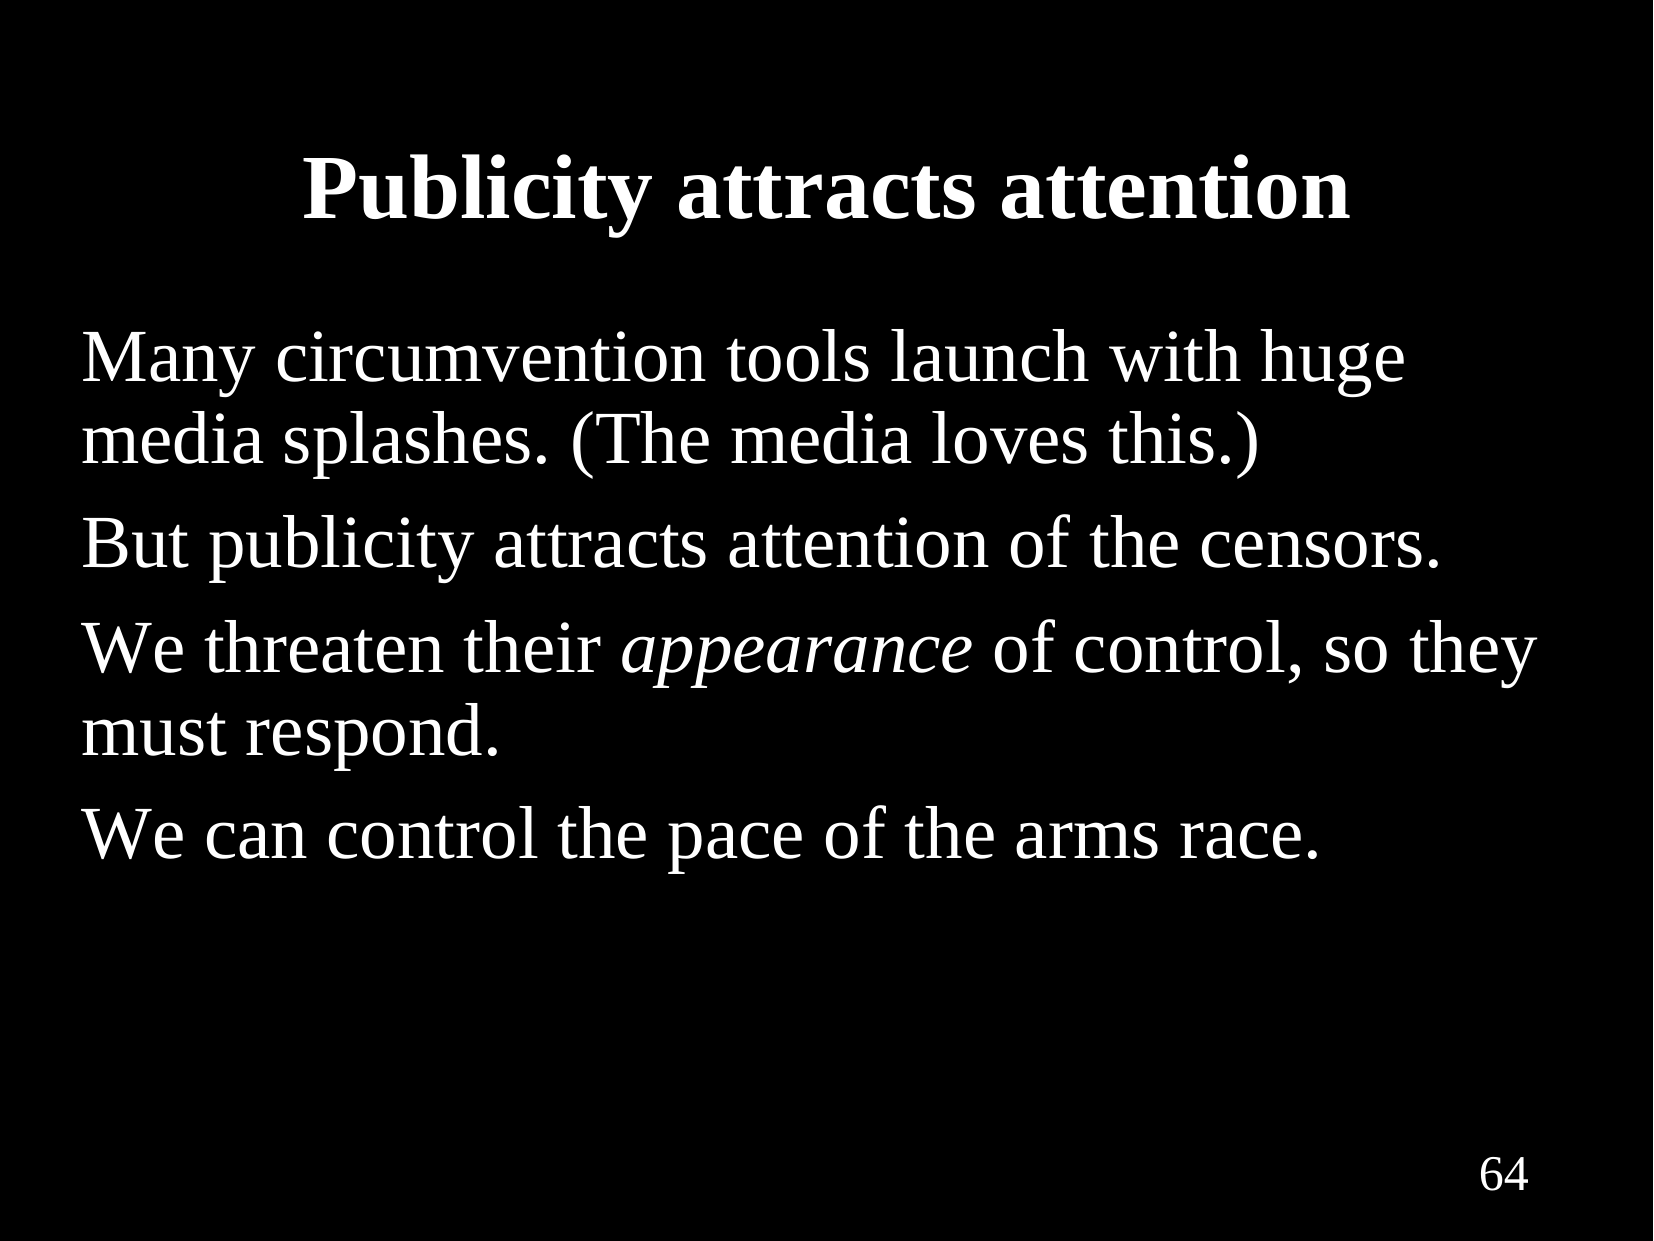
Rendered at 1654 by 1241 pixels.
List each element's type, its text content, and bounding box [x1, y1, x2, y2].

list Many circumvention tools launch with huge media splashes. (The media loves this.) But publicity attracts attention of the censors. We threaten their appearance of control, so they must respond. We can control the pace of the arms race. [81, 314, 1573, 1104]
title Publicity attracts attention [121, 92, 1534, 284]
